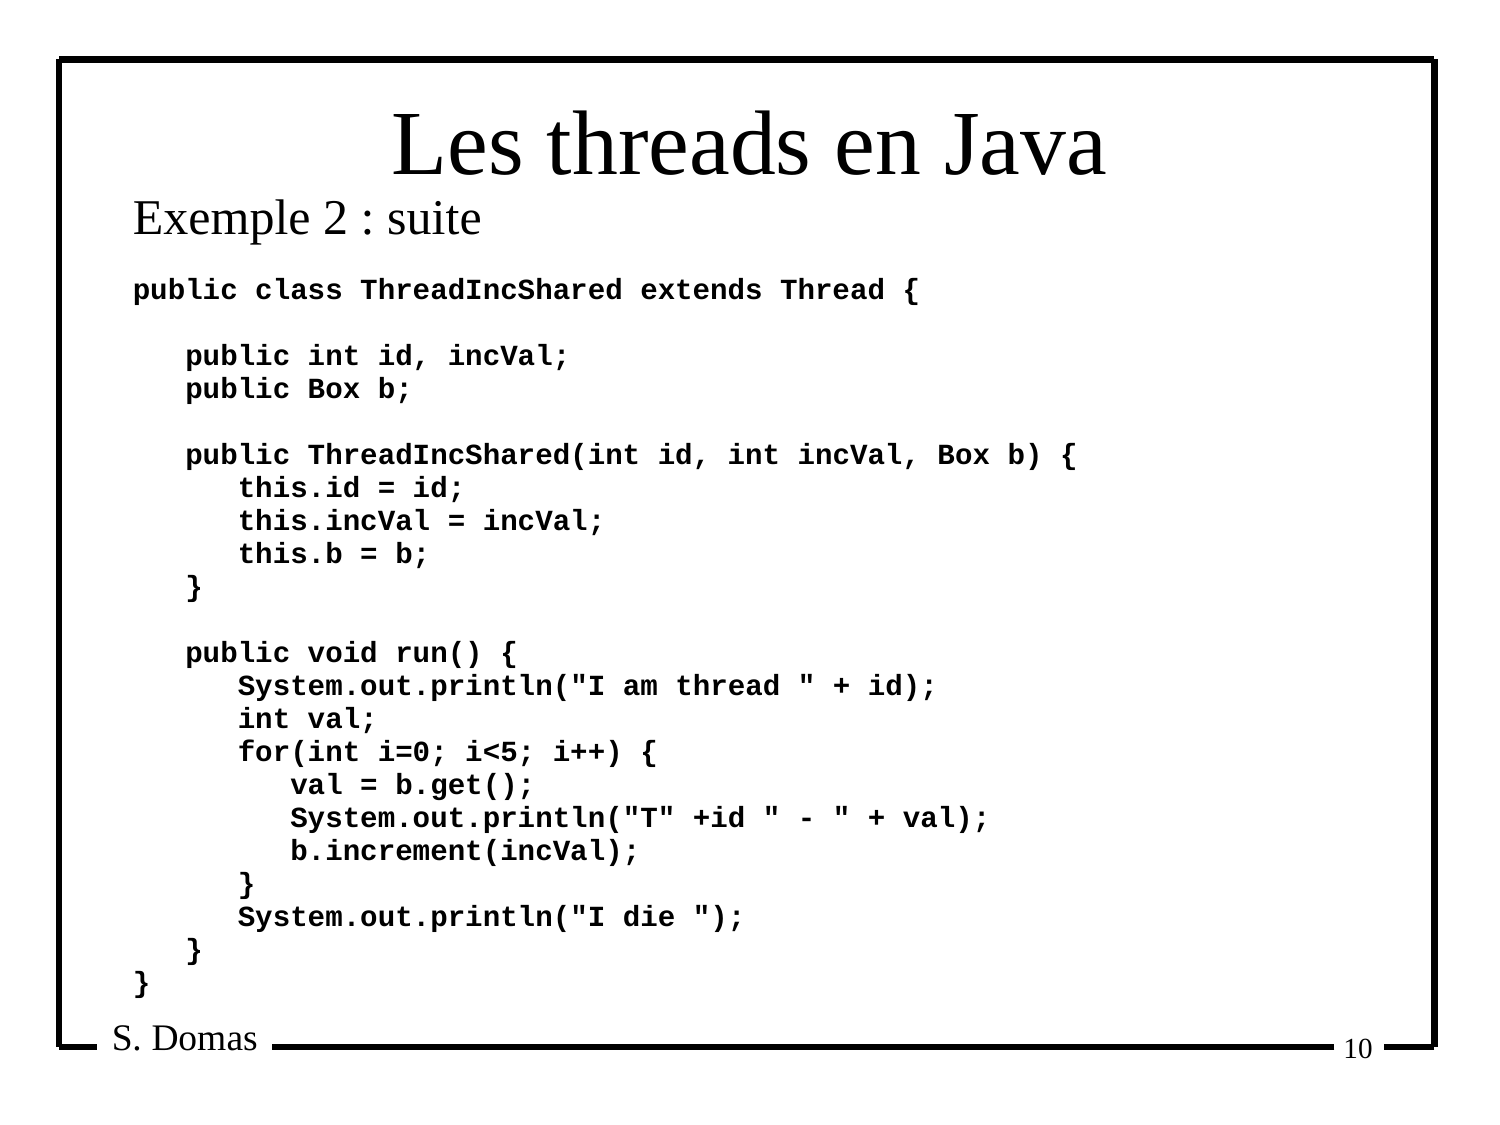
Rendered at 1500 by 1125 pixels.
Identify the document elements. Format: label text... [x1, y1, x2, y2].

text_box Exemple 2 : suite public class ThreadIncShared extends Thread { public int id, incVal; public Box b; public ThreadIncShared(int id, int incVal, Box b) { this.id = id; this.incVal = incVal; this.b = b; } public void run() { System.out.println("I am thread " + id); int val; for(int i=0; i<5; i++) { val = b.get(); System.out.println("T" +id " - " + val); b.increment(incVal); } System.out.println("I die "); } } [118, 238, 1388, 1016]
title Les threads en Java [112, 49, 1388, 238]
text_box S. Domas [97, 1009, 273, 1067]
